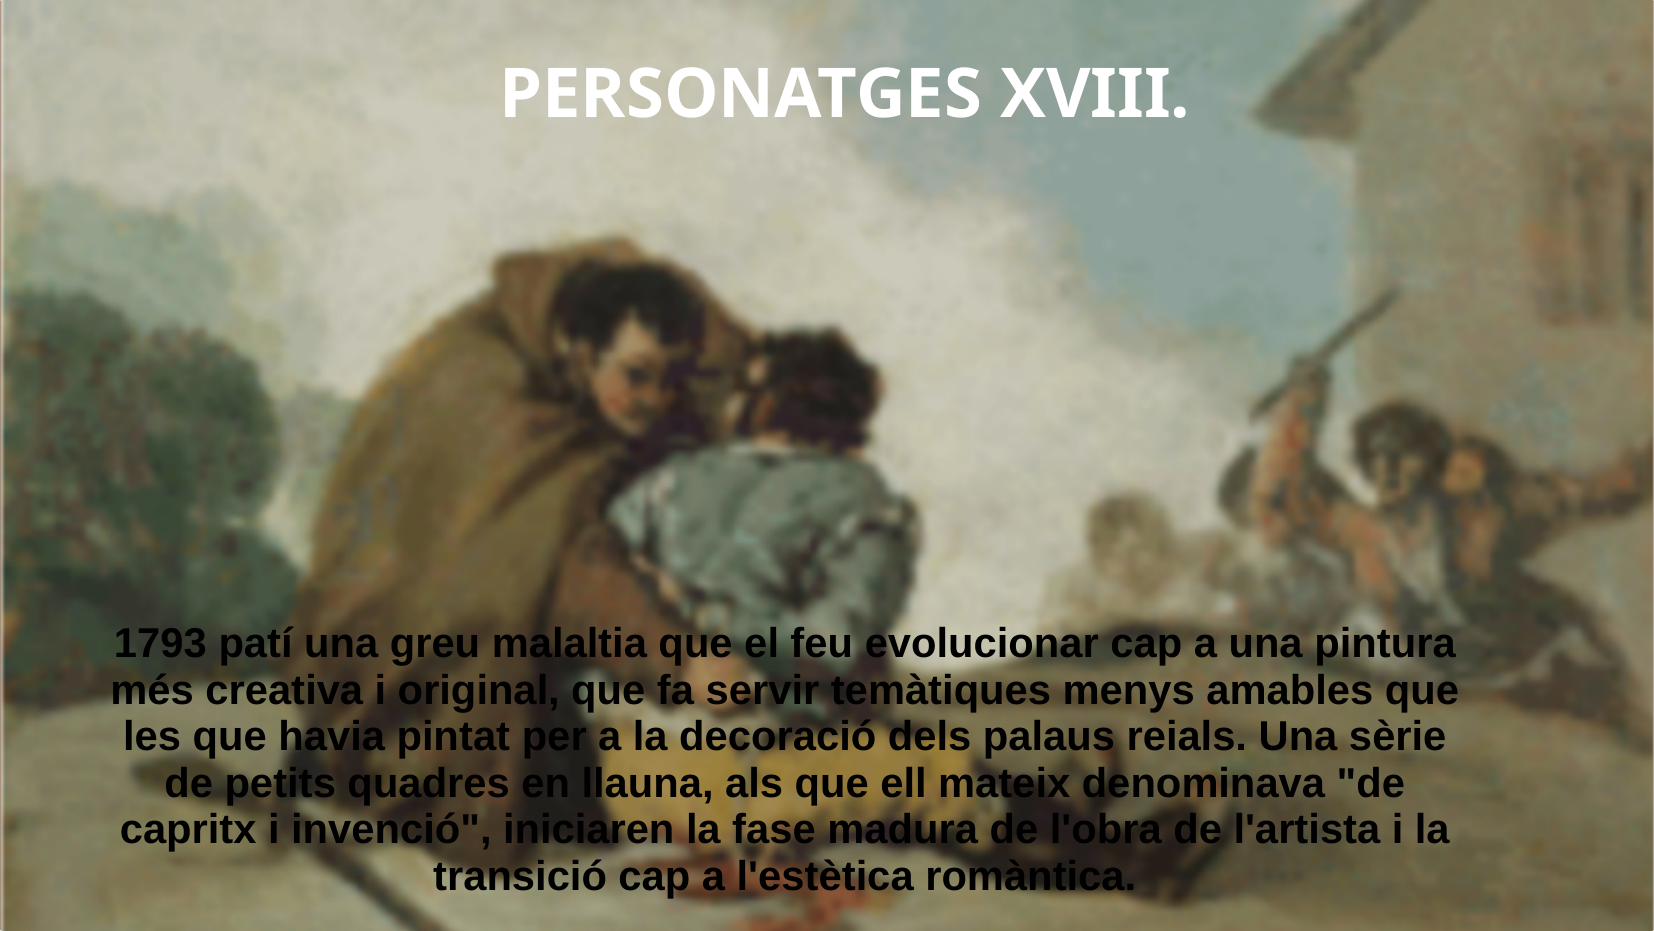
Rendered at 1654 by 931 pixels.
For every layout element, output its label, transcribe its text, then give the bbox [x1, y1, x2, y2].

picture [0, 0, 1654, 931]
text_box PERSONATGES XVIII. [401, 43, 1289, 138]
text_box 1793 patí una greu malaltia que el feu evolucionar cap a una pintura més creativa i original, que fa servir temàtiques menys amables que les que havia pintat per a la decoració dels palaus reials. Una sèrie de petits quadres en llauna, als que ell mateix denominava "de capritx i invenció", iniciaren la fase madura de l'obra de l'artista i la transició cap a l'estètica romàntica. [82, 612, 1488, 931]
